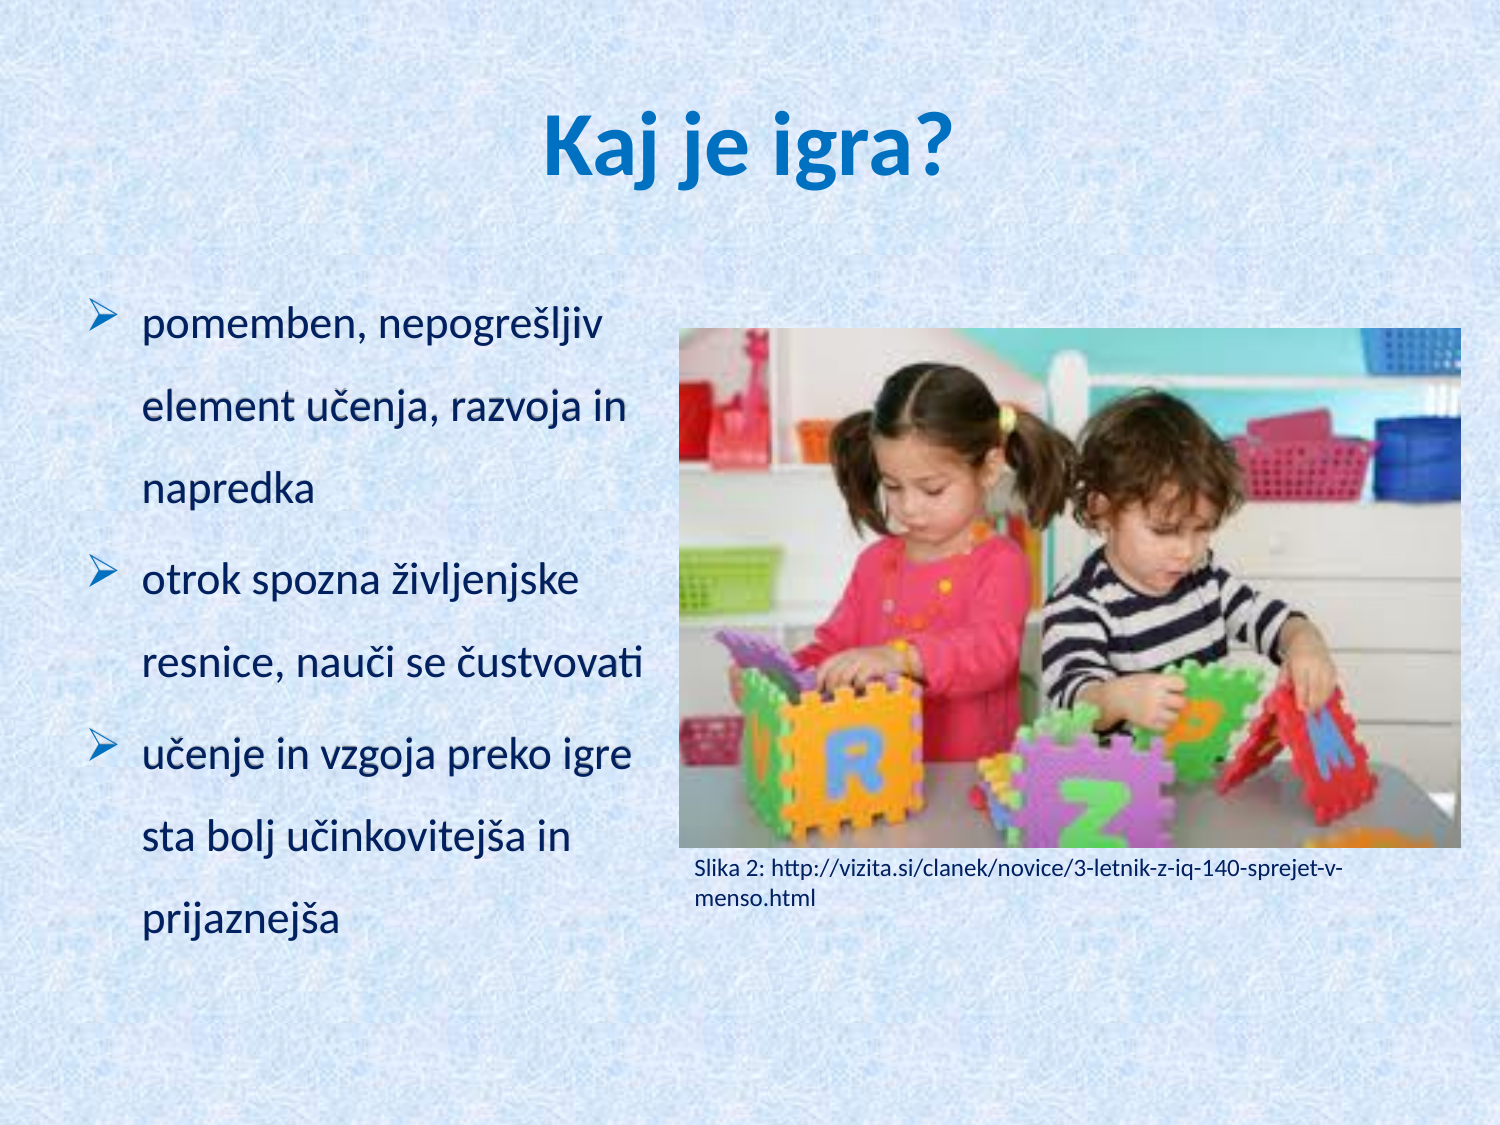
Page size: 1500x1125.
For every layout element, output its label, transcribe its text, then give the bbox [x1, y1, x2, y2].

text_box Slika 2: http://vizita.si/clanek/novice/3-letnik-z-iq-140-sprejet-v-menso.html [679, 843, 1454, 919]
picture [0, 0, 1500, 1125]
title Kaj je igra? [75, 45, 1425, 233]
list pomemben, nepogrešljiv element učenja, razvoja in napredka otrok spozna življenjske resnice, nauči se čustvovati učenje in vzgoja preko igre sta bolj učinkovitejša in prijaznejša [70, 257, 692, 1055]
